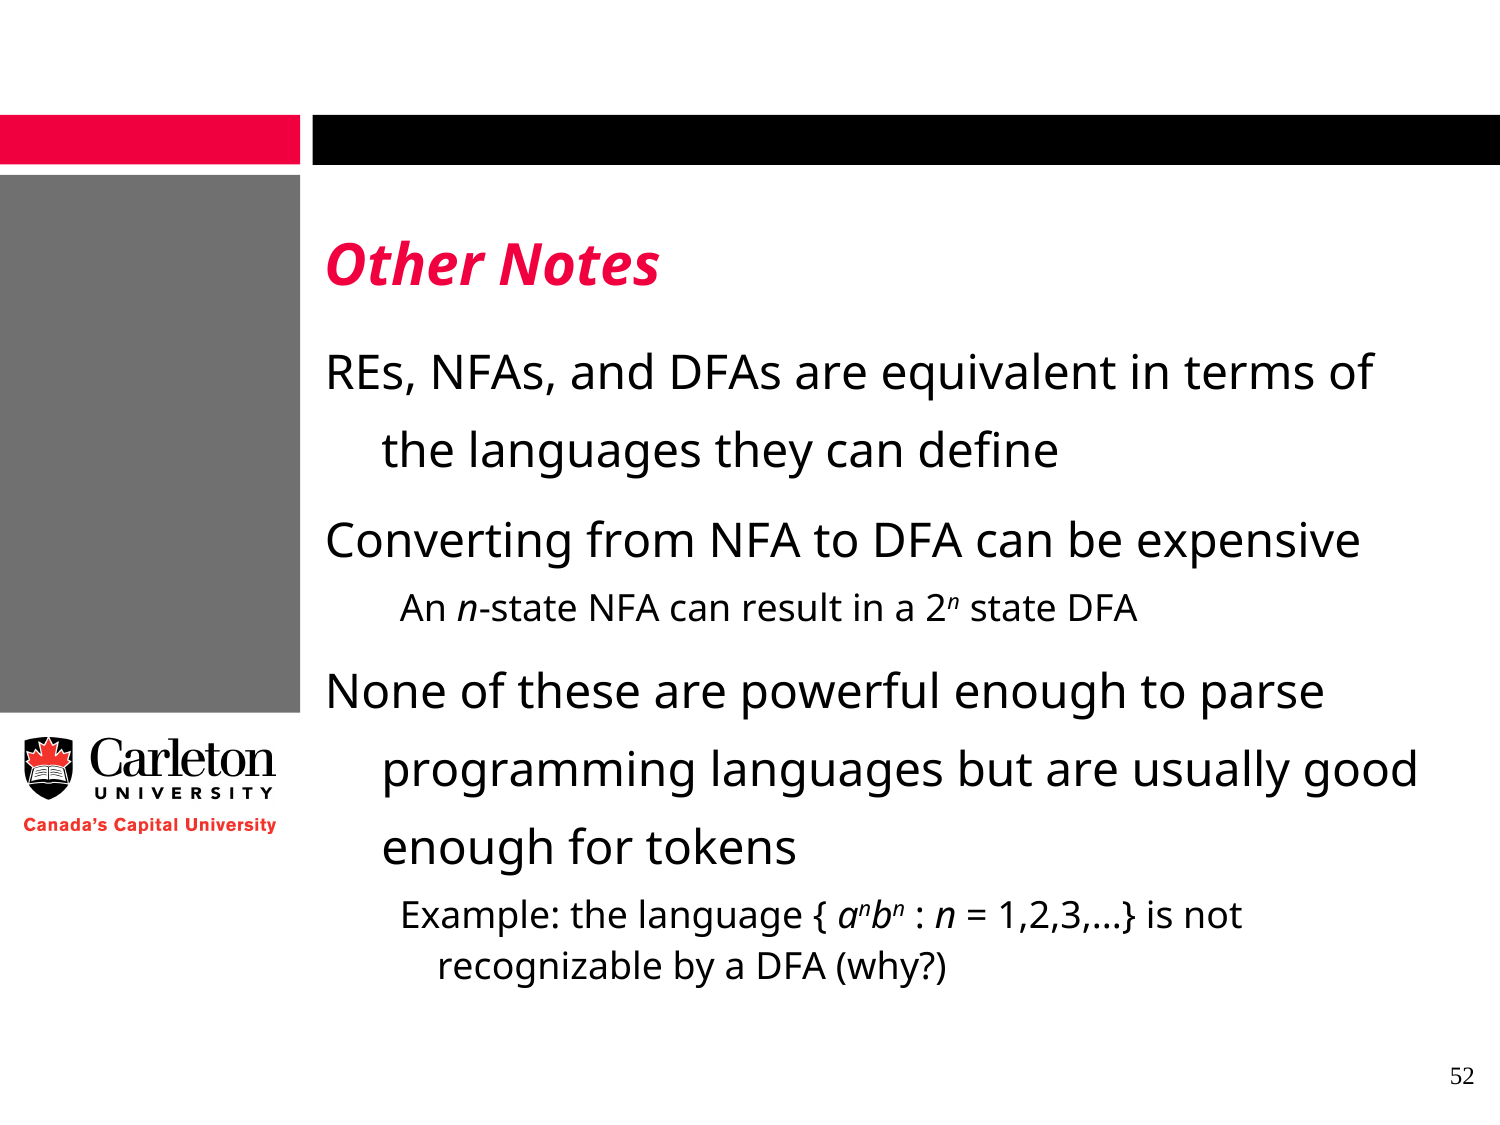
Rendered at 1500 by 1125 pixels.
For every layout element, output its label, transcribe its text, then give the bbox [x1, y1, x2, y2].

list REs, NFAs, and DFAs are equivalent in terms of the languages they can define Converting from NFA to DFA can be expensive An n-state NFA can result in a 2n state DFA None of these are powerful enough to parse programming languages but are usually good enough for tokens Example: the language { anbn : n = 1,2,3,...} is not recognizable by a DFA (why?) [324, 324, 1450, 1036]
title Other Notes [324, 194, 1450, 324]
picture [24, 737, 276, 834]
